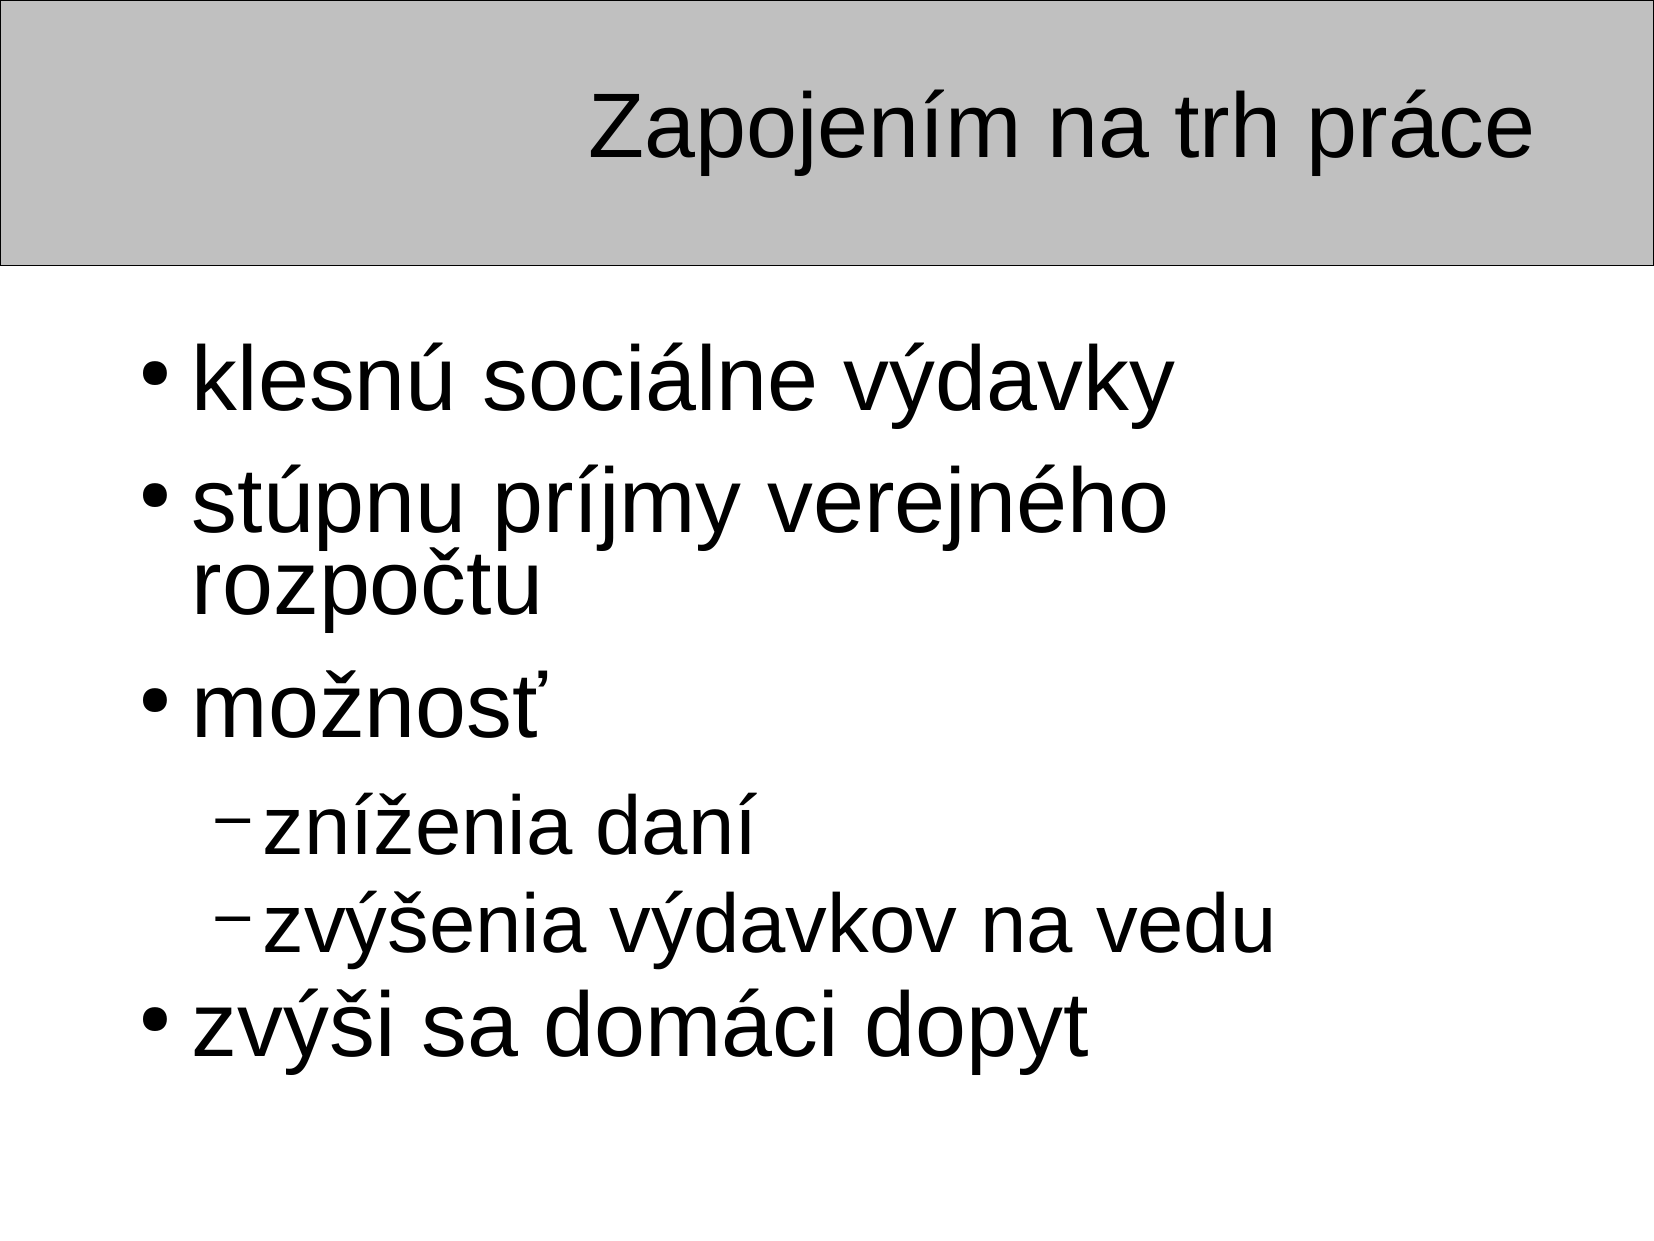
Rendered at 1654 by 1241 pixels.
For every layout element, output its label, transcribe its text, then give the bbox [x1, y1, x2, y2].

list klesnú sociálne výdavky stúpnu príjmy verejného rozpočtu možnosť zníženia daní zvýšenia výdavkov na vedu zvýši sa domáci dopyt [121, 344, 1533, 1126]
title Zapojením na trh práce [561, 29, 1565, 237]
